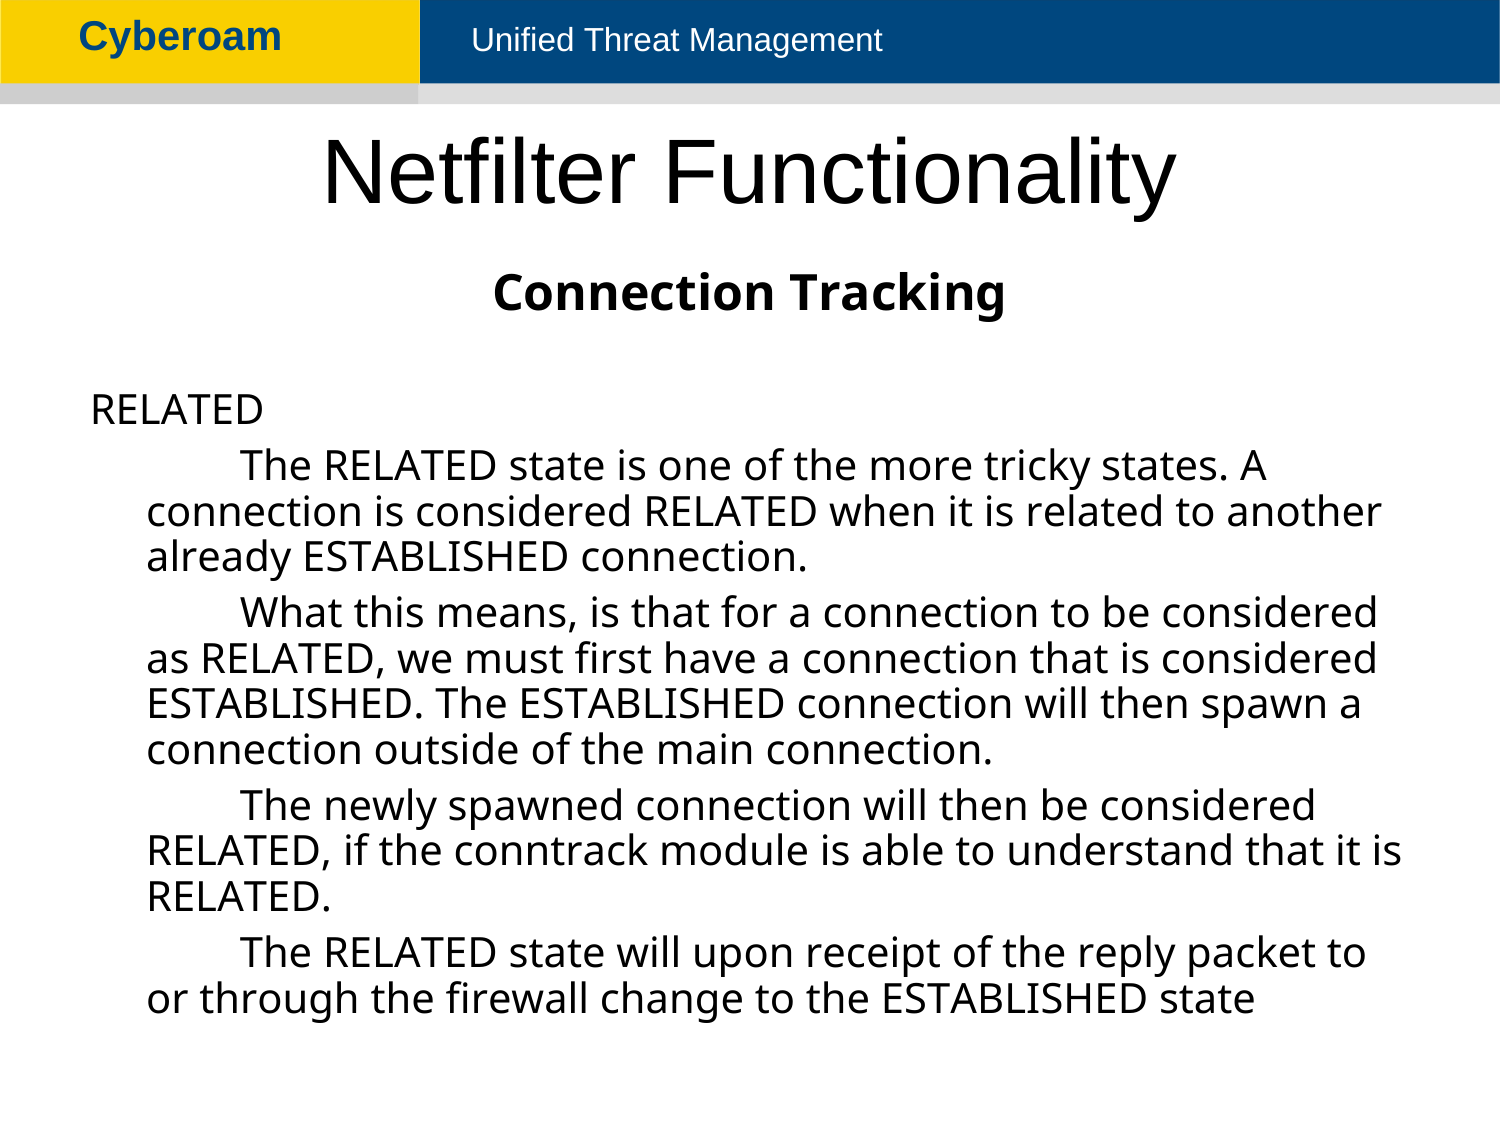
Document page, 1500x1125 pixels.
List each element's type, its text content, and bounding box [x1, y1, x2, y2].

list Connection Tracking RELATED The RELATED state is one of the more tricky states. A connection is considered RELATED when it is related to another already ESTABLISHED connection. What this means, is that for a connection to be considered as RELATED, we must first have a connection that is considered ESTABLISHED. The ESTABLISHED connection will then spawn a connection outside of the main connection. The newly spawned connection will then be considered RELATED, if the conntrack module is able to understand that it is RELATED. The RELATED state will upon receipt of the reply packet to or through the firewall change to the ESTABLISHED state [75, 259, 1426, 1125]
title Netfilter Functionality [75, 112, 1426, 233]
picture [0, 0, 1500, 83]
